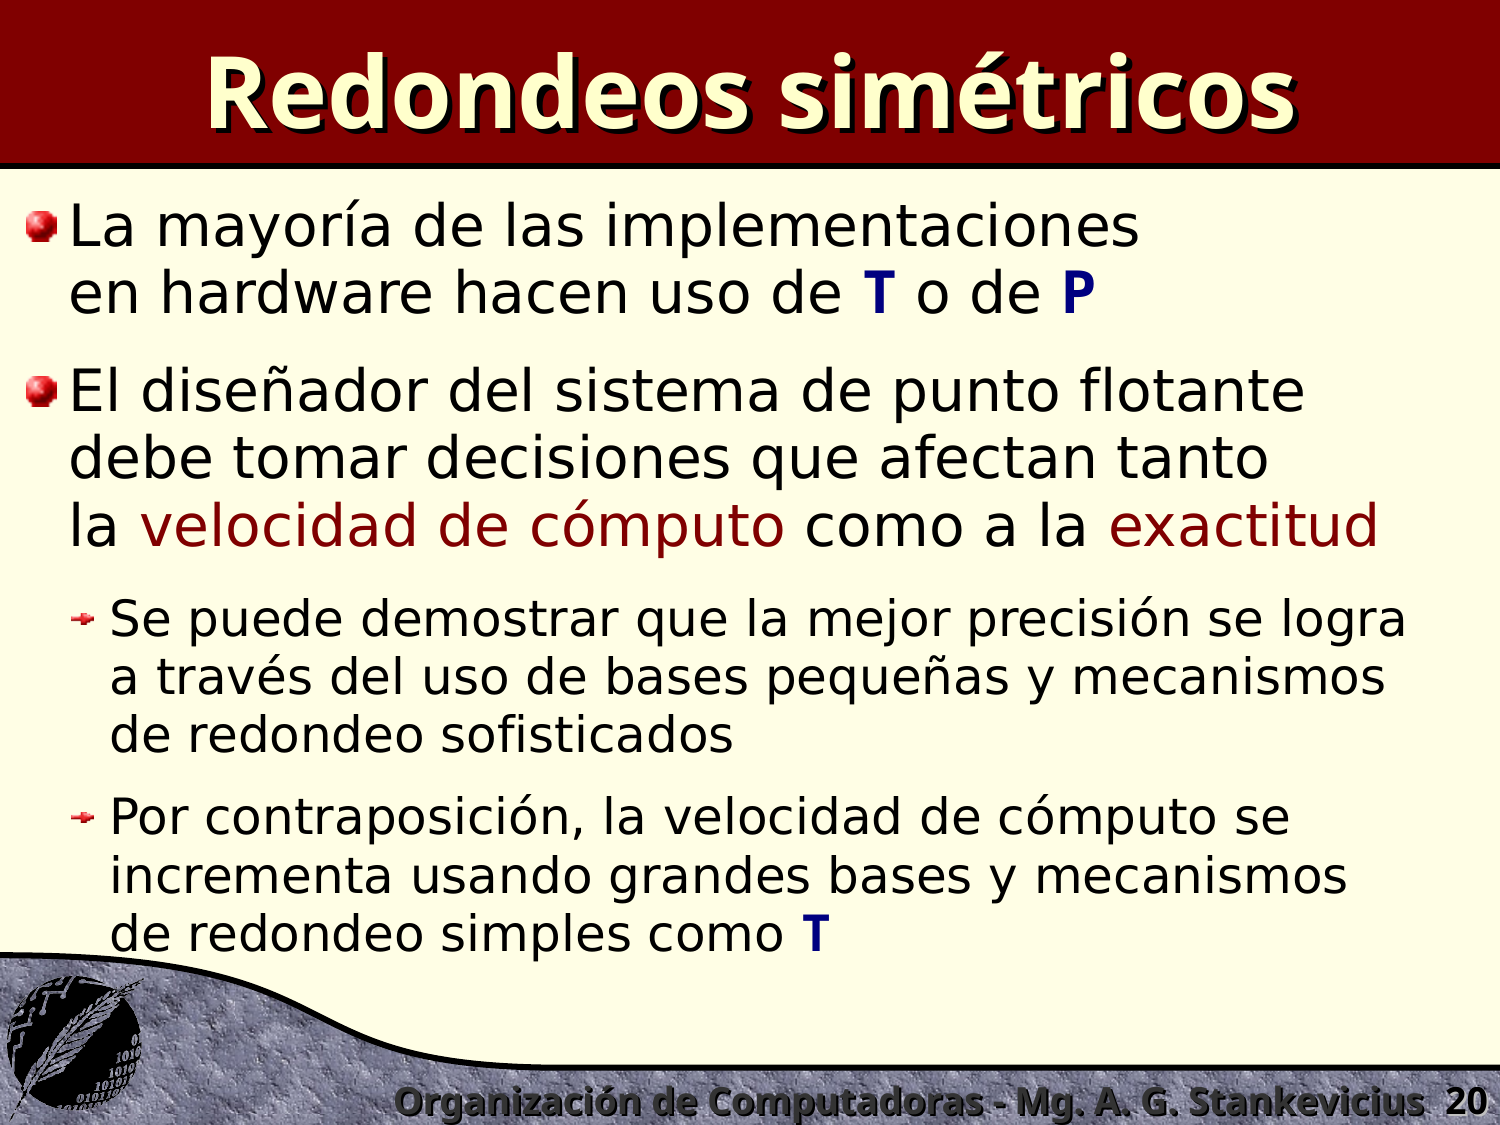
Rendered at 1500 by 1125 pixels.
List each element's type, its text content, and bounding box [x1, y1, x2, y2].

picture [802, 1100, 806, 1110]
title Redondeos simétricos [15, 5, 1485, 160]
picture [0, 959, 1500, 1125]
picture [448, 1100, 455, 1110]
list La mayoría de las implementaciones en hardware hacen uso de T o de P El diseñador del sistema de punto flotante debe tomar decisiones que afectan tanto la velocidad de cómputo como a la exactitud Se puede demostrar que la mejor precisión se logra a través del uso de bases pequeñas y mecanismos de redondeo sofisticados Por contraposición, la velocidad de cómputo se incrementa usando grandes bases y mecanismos de redondeo simples como T [11, 192, 1486, 967]
picture [1058, 1100, 1065, 1110]
